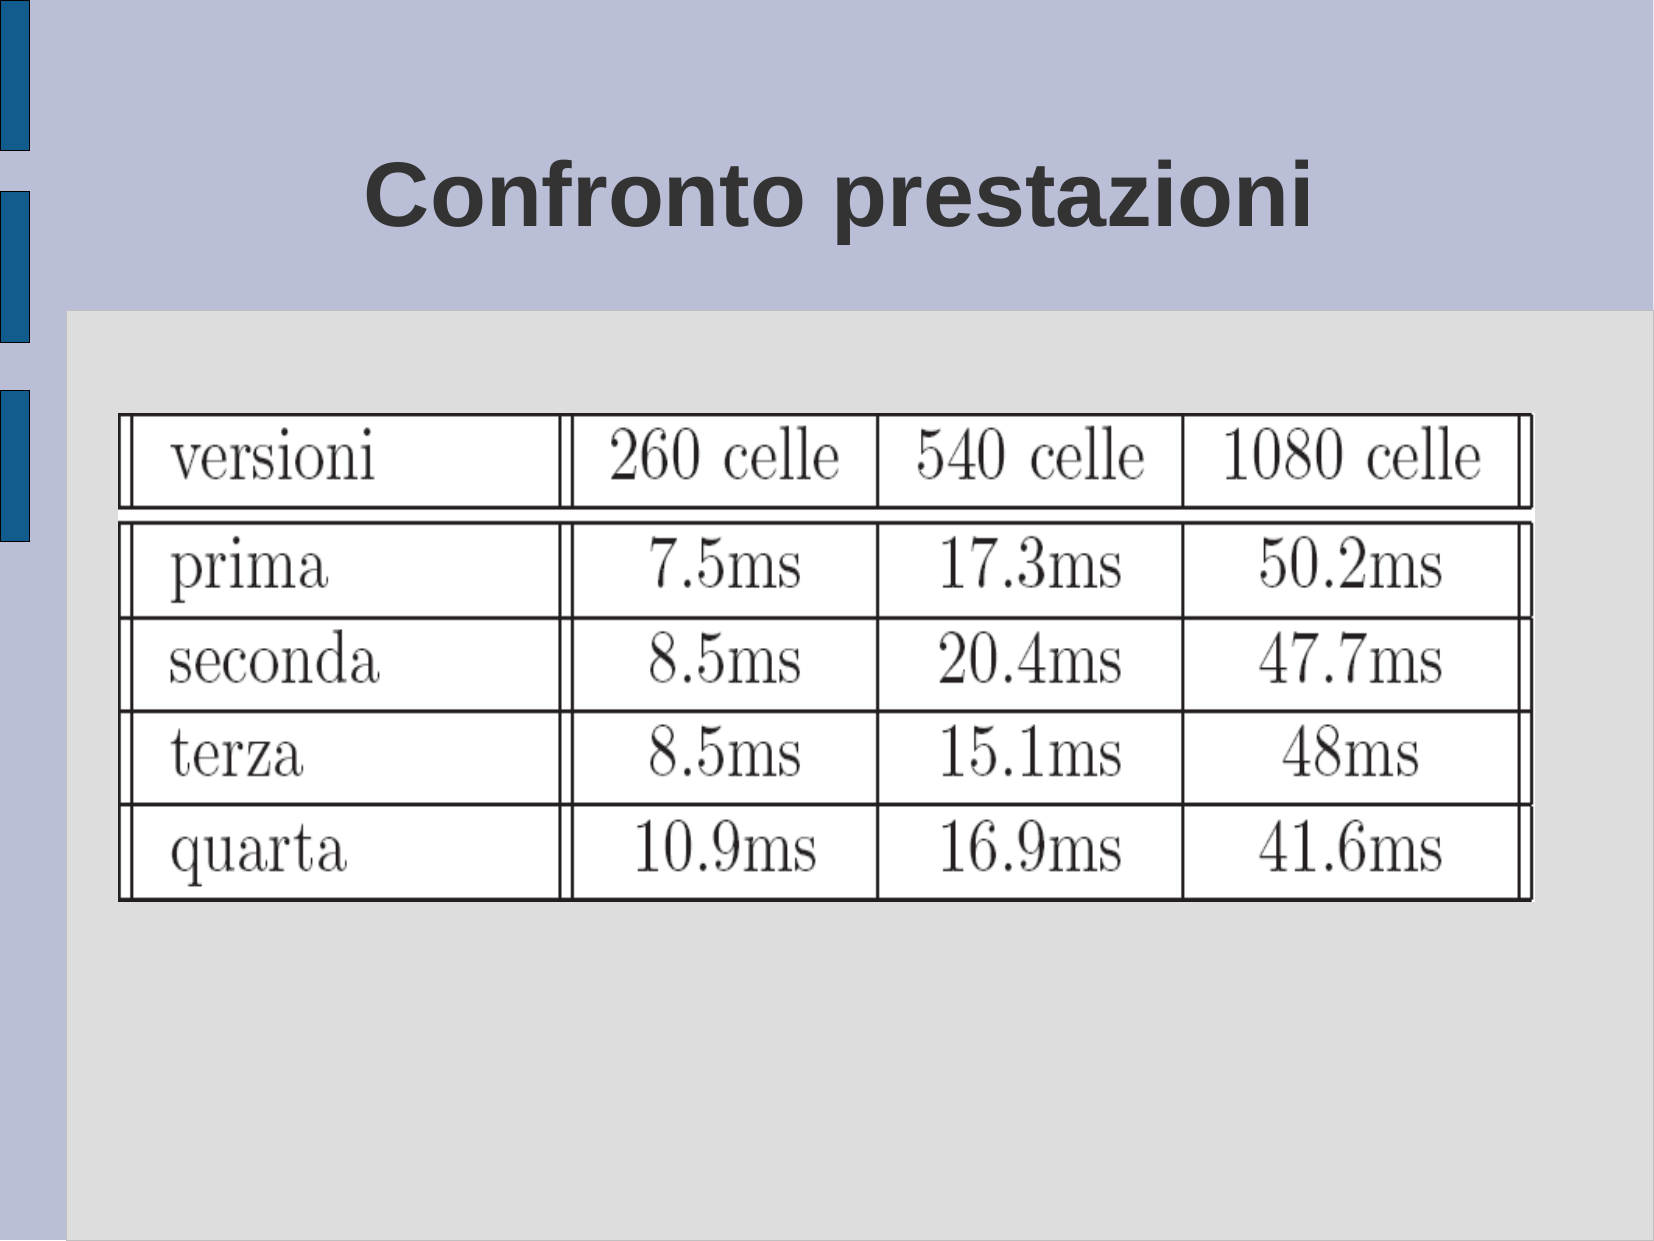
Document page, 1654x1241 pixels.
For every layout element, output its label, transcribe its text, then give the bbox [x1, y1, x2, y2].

picture [118, 413, 1535, 902]
title Confronto prestazioni [121, 91, 1534, 299]
